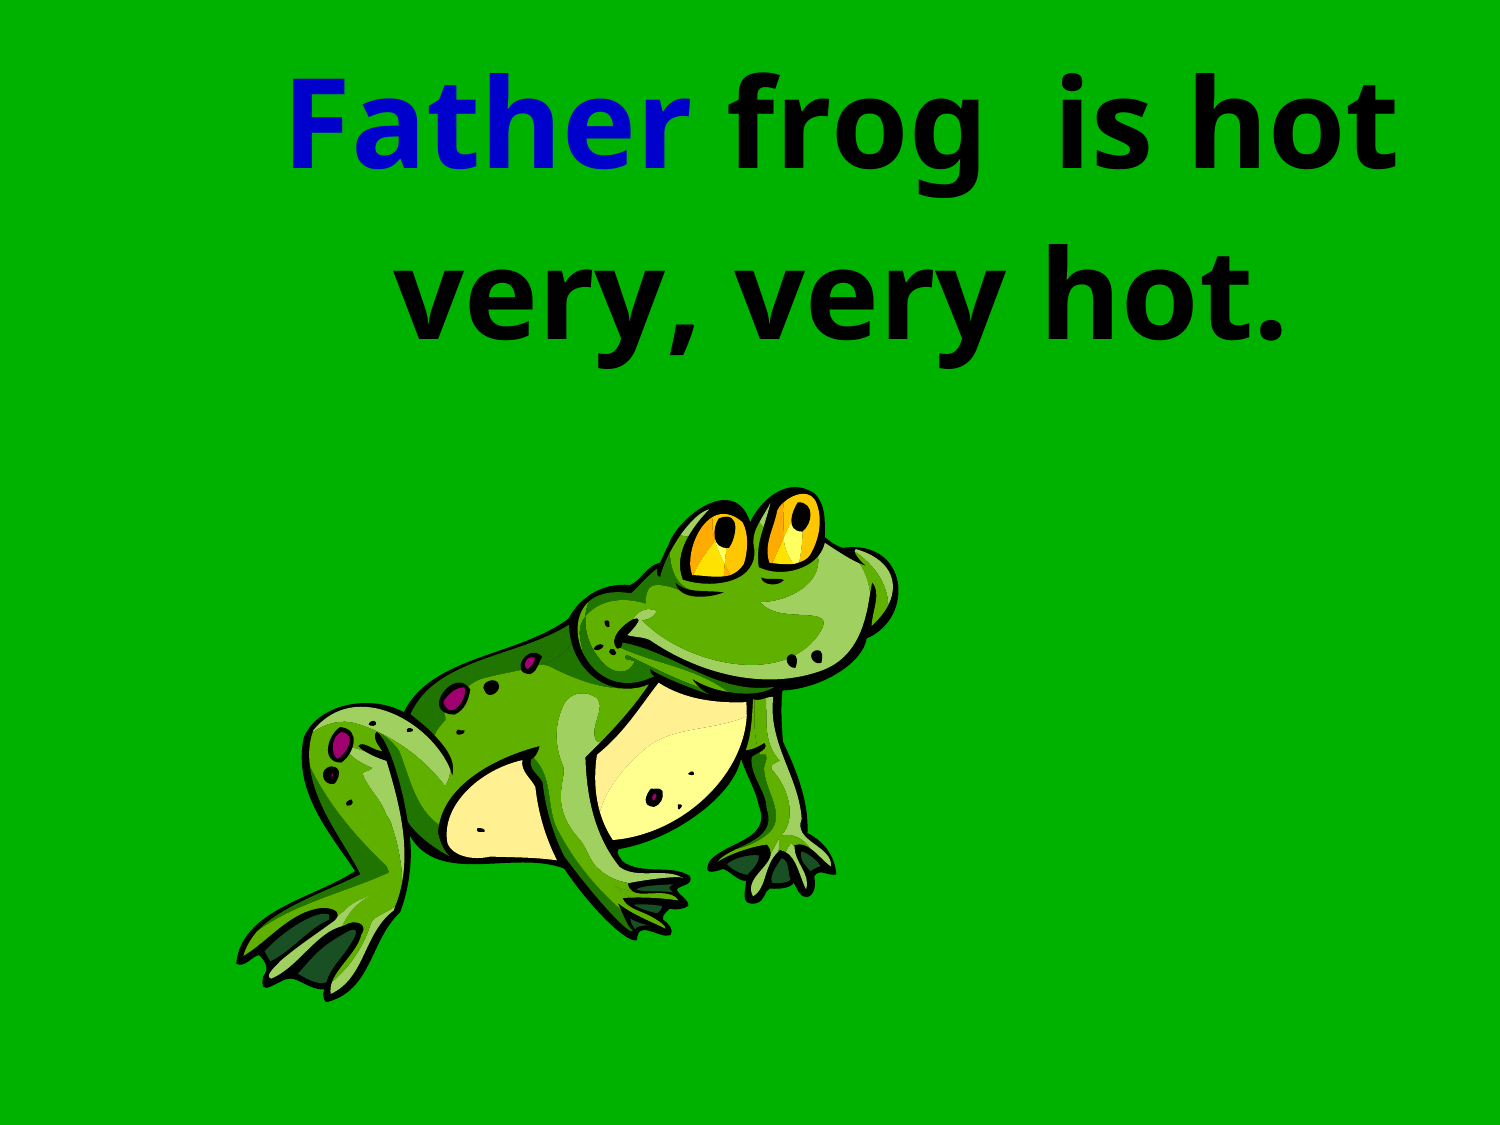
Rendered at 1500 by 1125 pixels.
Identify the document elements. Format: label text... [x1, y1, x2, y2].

title Father frog is hot very, very hot. [236, 19, 1447, 384]
list [70, 290, 1500, 1083]
